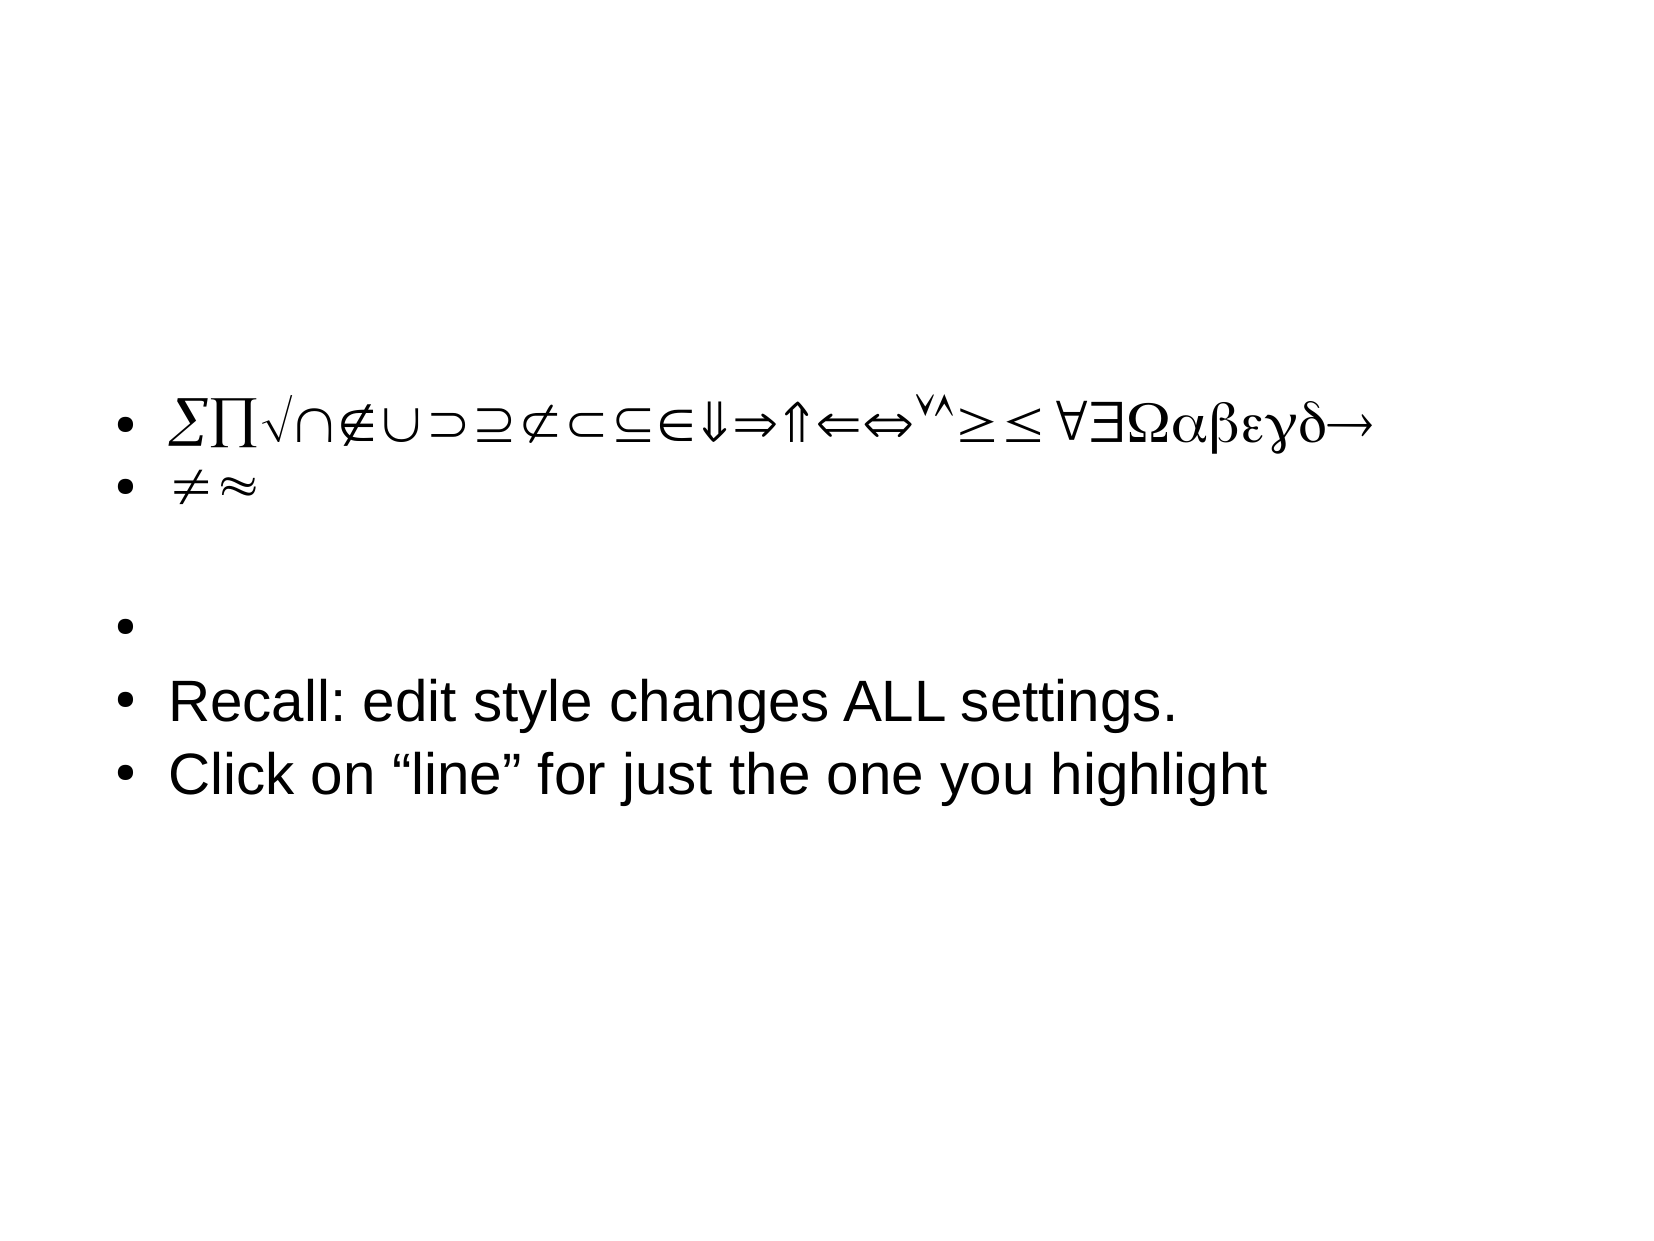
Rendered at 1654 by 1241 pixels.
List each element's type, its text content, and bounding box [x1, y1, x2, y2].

list   Recall: edit style changes ALL settings. Click on “line” for just the one you highlight [82, 289, 1571, 1108]
